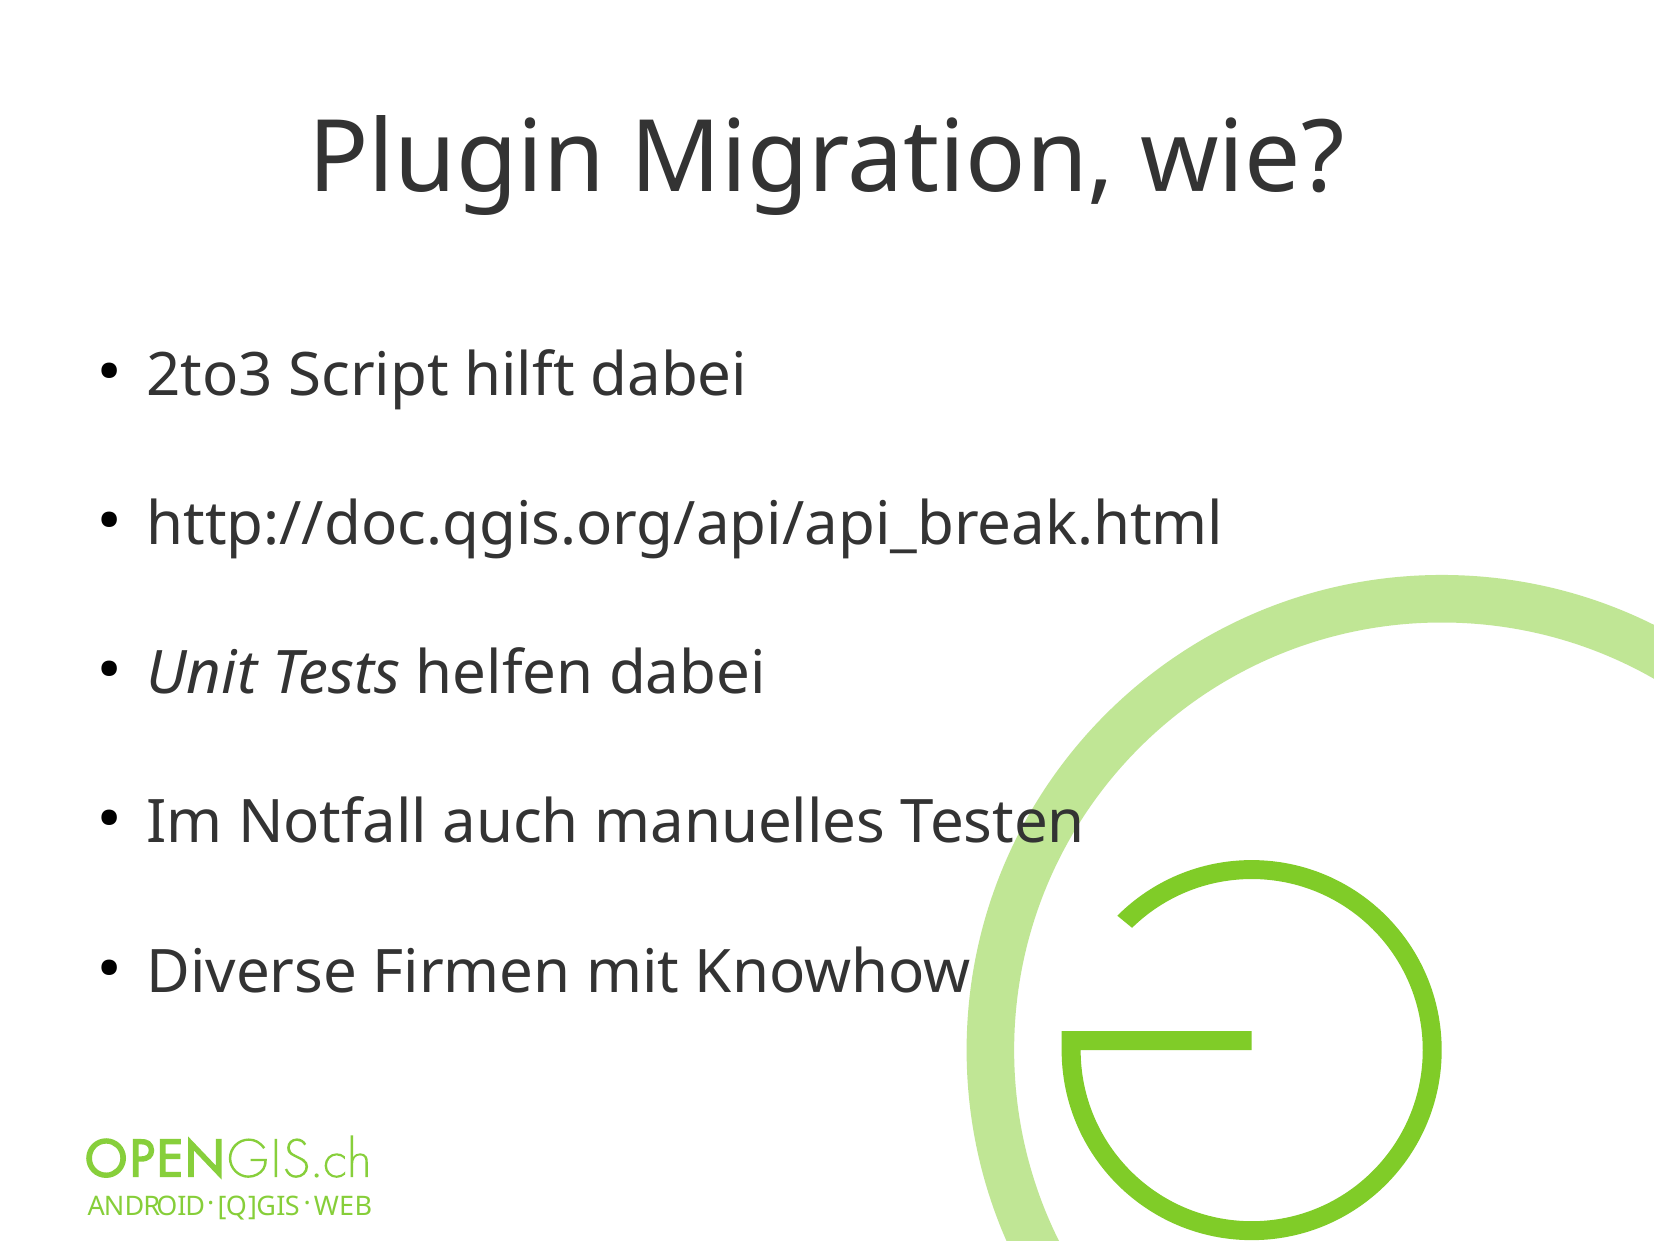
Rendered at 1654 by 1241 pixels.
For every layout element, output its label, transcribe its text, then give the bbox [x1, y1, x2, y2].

list 2to3 Script hilft dabei http://doc.qgis.org/api/api_break.html Unit Tests helfen dabei Im Notfall auch manuelles Testen Diverse Firmen mit Knowhow [82, 290, 1571, 1010]
title Plugin Migration, wie? [82, 49, 1571, 257]
